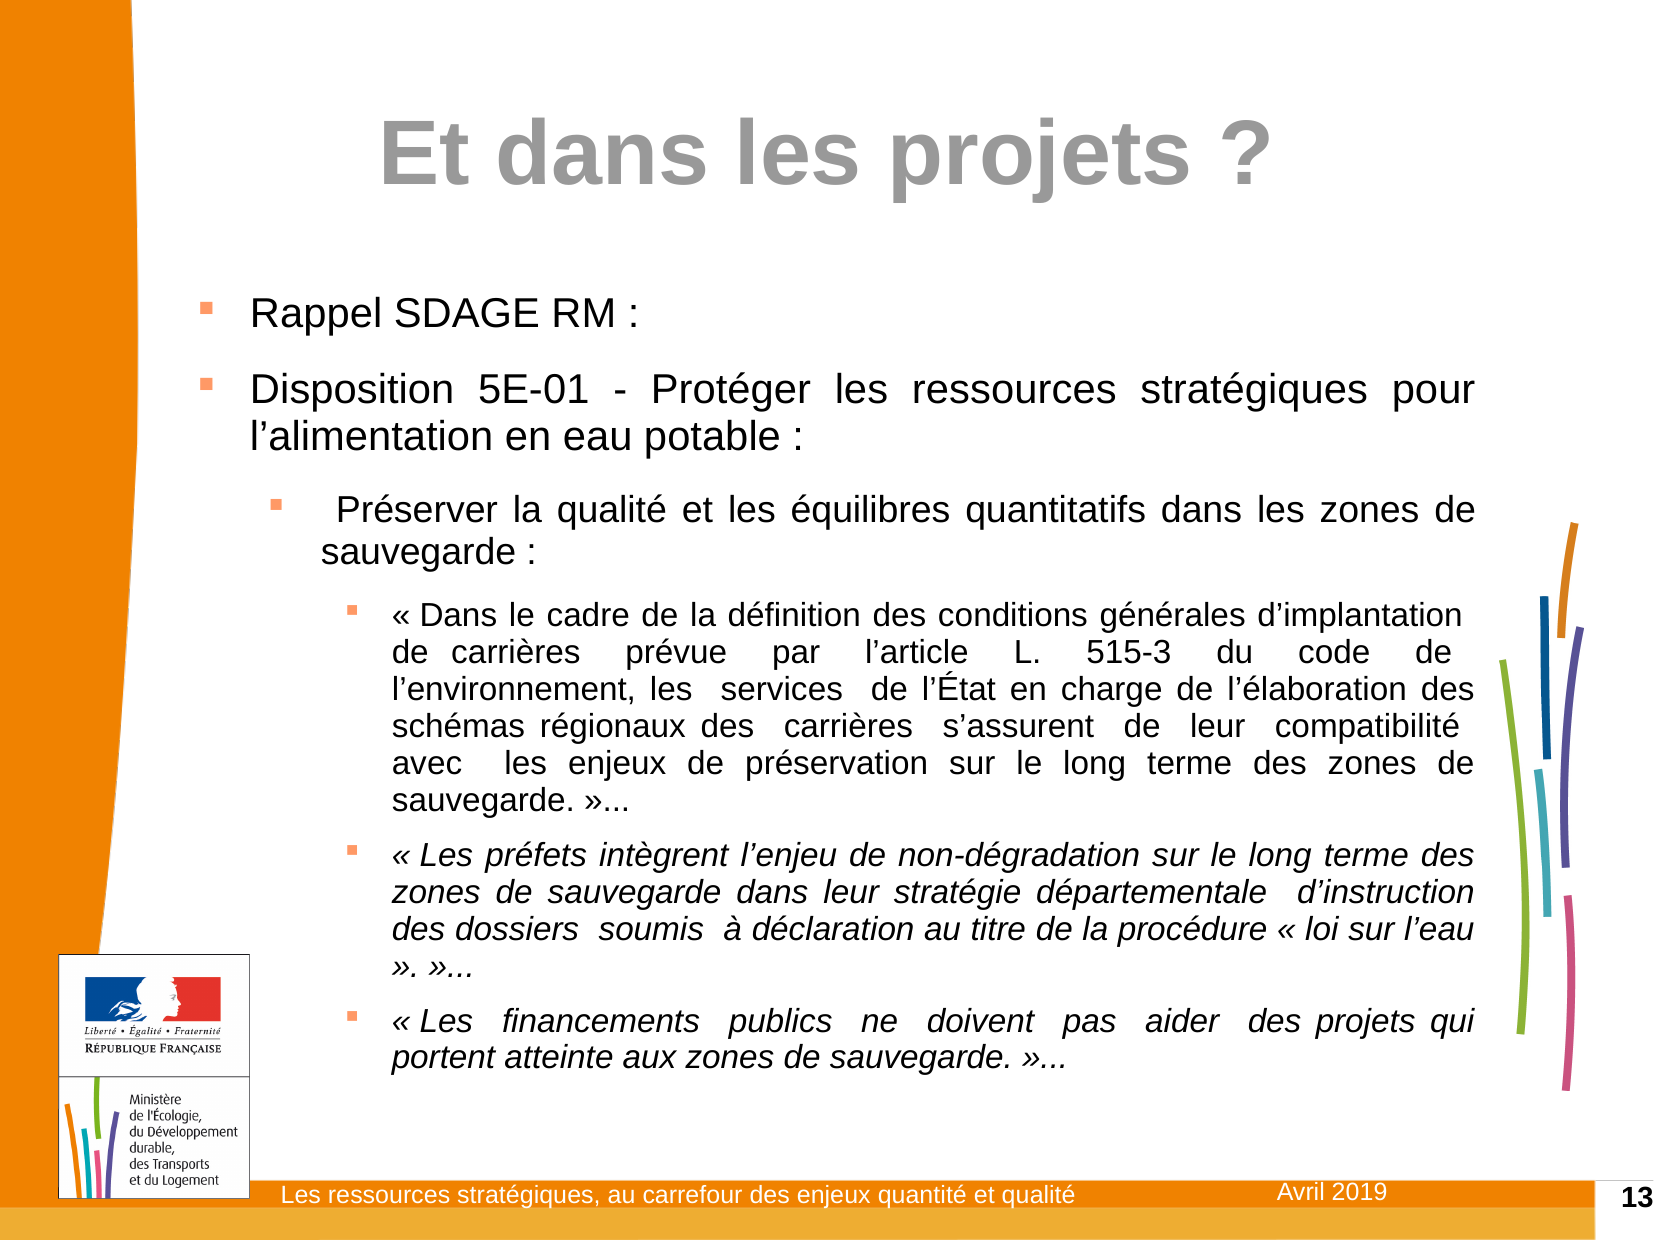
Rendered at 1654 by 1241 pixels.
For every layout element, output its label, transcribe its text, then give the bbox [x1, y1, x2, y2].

title Et dans les projets ? [82, 49, 1571, 257]
list Rappel SDAGE RM : Disposition 5E-01 - Protéger les ressources stratégiques pour l’alimentation en eau potable : Préserver la qualité et les équilibres quantitatifs dans les zones de sauvegarde : « Dans le cadre de la définition des conditions générales d’implantation de carrières prévue par l’article L. 515-3 du code de l’environnement, les services de l’État en charge de l’élaboration des schémas régionaux des carrières s’assurent de leur compatibilité avec les enjeux de préservation sur le long terme des zones de sauvegarde. »... « Les préfets intègrent l’enjeu de non-dégradation sur le long terme des zones de sauvegarde dans leur stratégie départementale d’instruction des dossiers soumis à déclaration au titre de la procédure « loi sur l’eau ». »... « Les financements publics ne doivent pas aider des projets qui portent atteinte aux zones de sauvegarde. »... [179, 290, 1477, 1077]
picture [0, 0, 1654, 1240]
